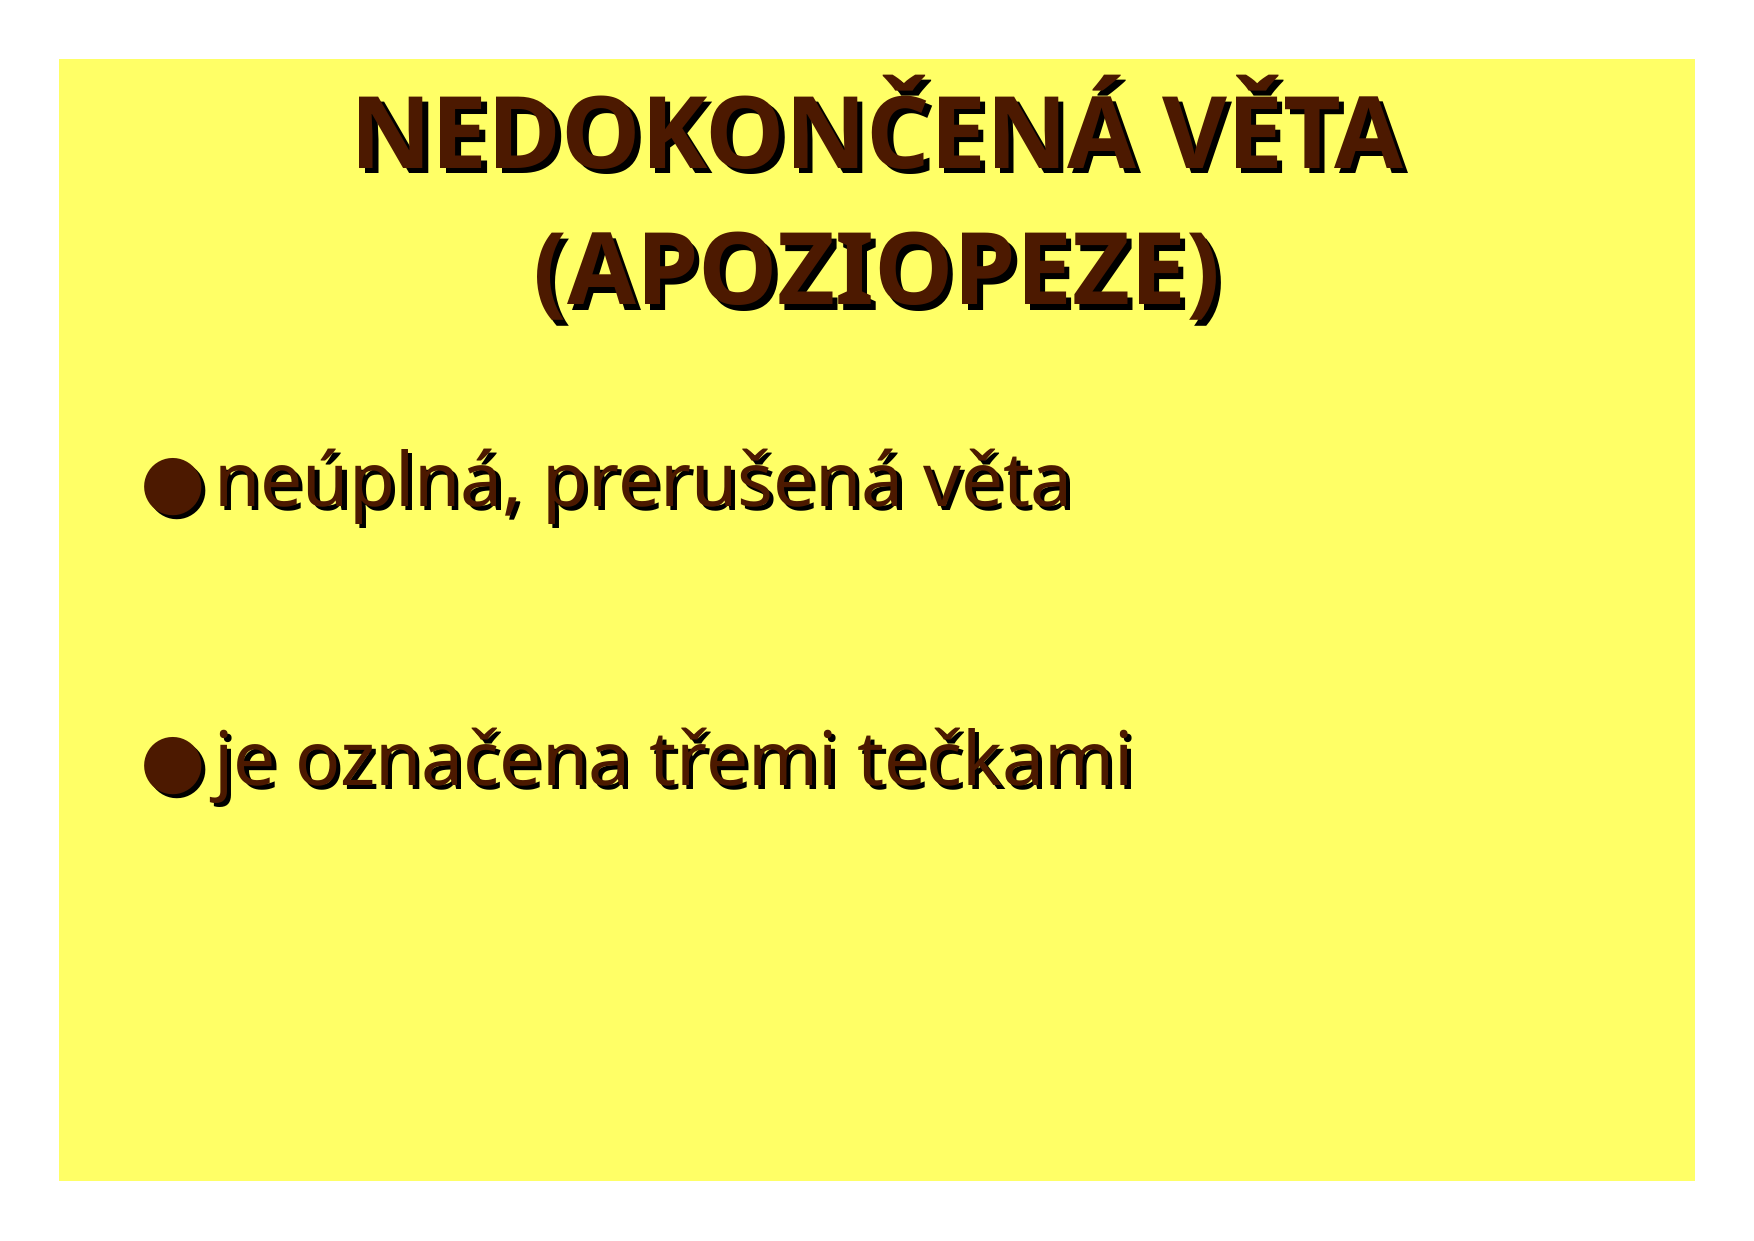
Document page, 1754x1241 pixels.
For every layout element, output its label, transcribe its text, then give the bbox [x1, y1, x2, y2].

subtitle ● neúplná, prerušená věta ● je označena třemi tečkami [140, 328, 1614, 1055]
title NEDOKONČENÁ VĚTA (APOZIOPEZE) [140, 81, 1614, 314]
